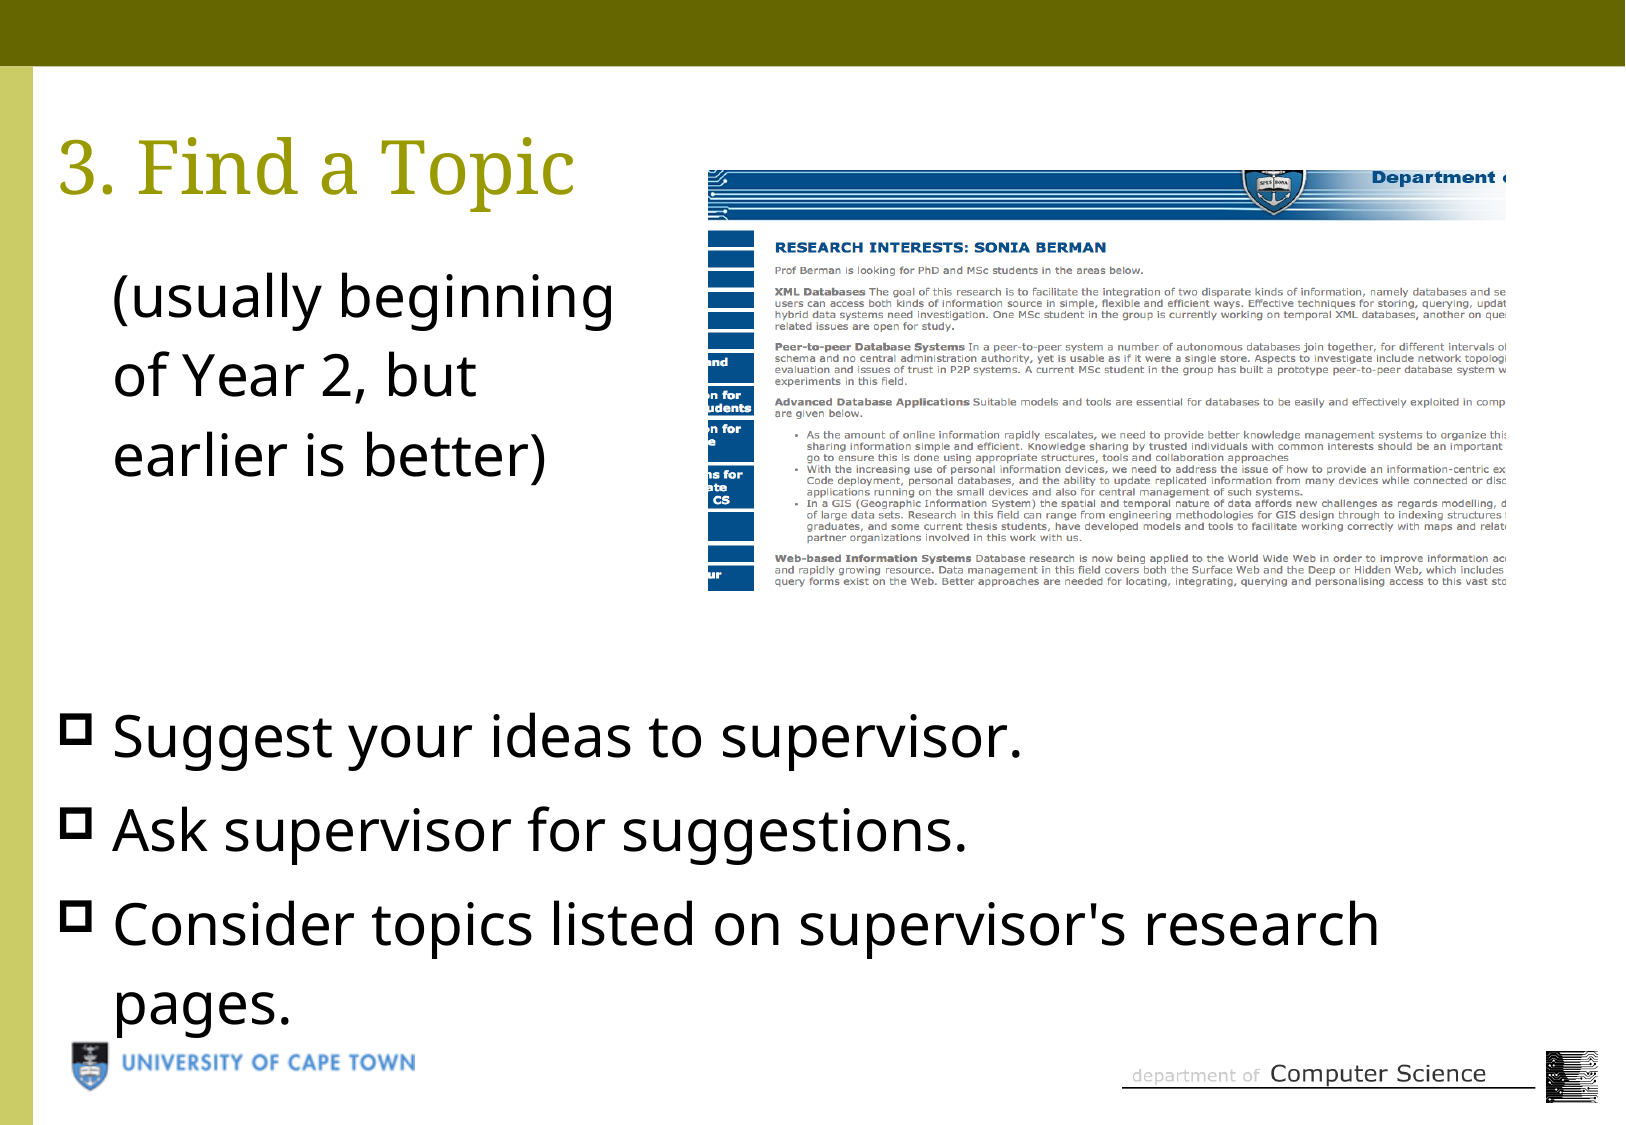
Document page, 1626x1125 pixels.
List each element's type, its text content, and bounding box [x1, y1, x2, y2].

title 3. Find a Topic [56, 109, 1543, 222]
picture [708, 170, 1506, 591]
list (usually beginning of Year 2, but earlier is better) Suggest your ideas to supervisor. Ask supervisor for suggestions. Consider topics listed on supervisor's research pages. [56, 255, 1565, 1024]
picture [1122, 1044, 1536, 1092]
picture [1546, 1051, 1598, 1103]
picture [61, 1024, 415, 1103]
